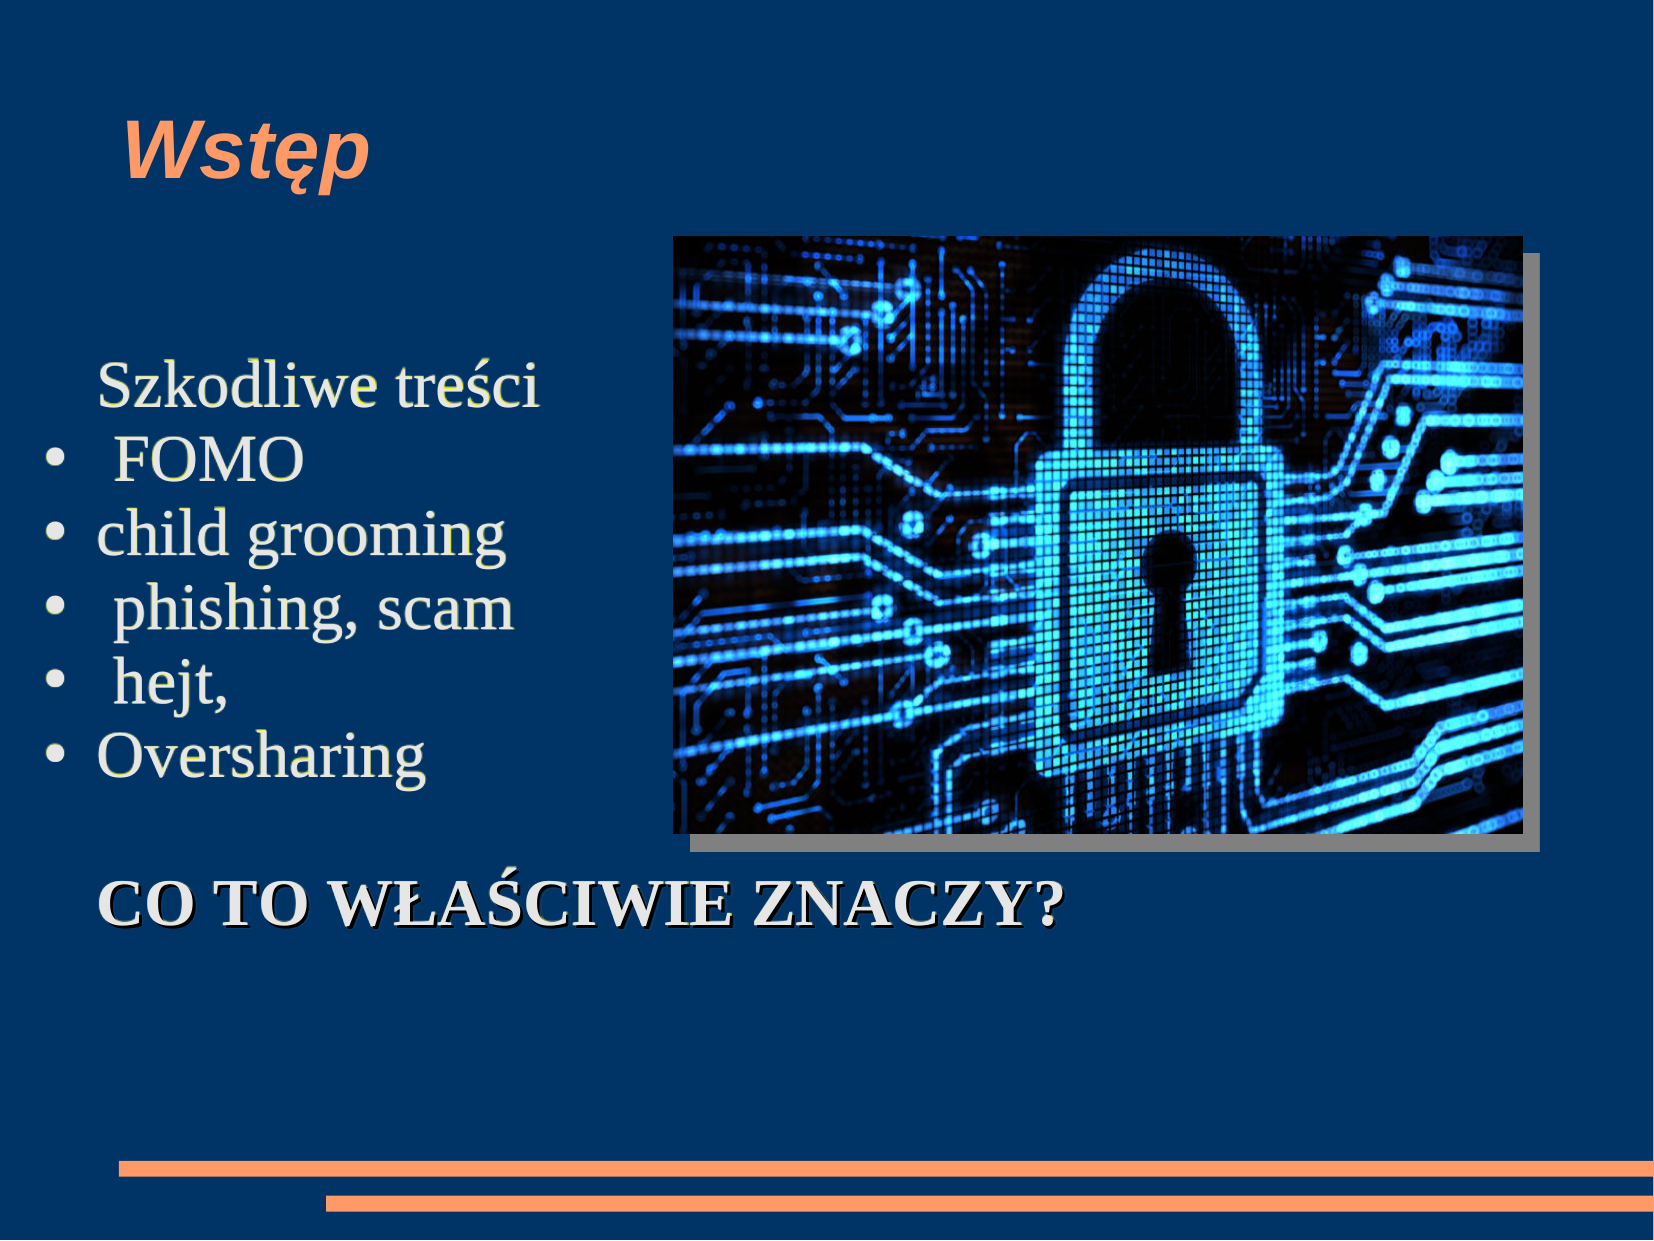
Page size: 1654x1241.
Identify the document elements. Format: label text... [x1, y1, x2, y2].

title Wstęp [121, 46, 1534, 254]
picture [673, 236, 1523, 835]
list Szkodliwe treści FOMO child grooming phishing, scam hejt, Oversharing CO TO WŁAŚCIWIE ZNACZY? [25, 273, 1577, 1015]
